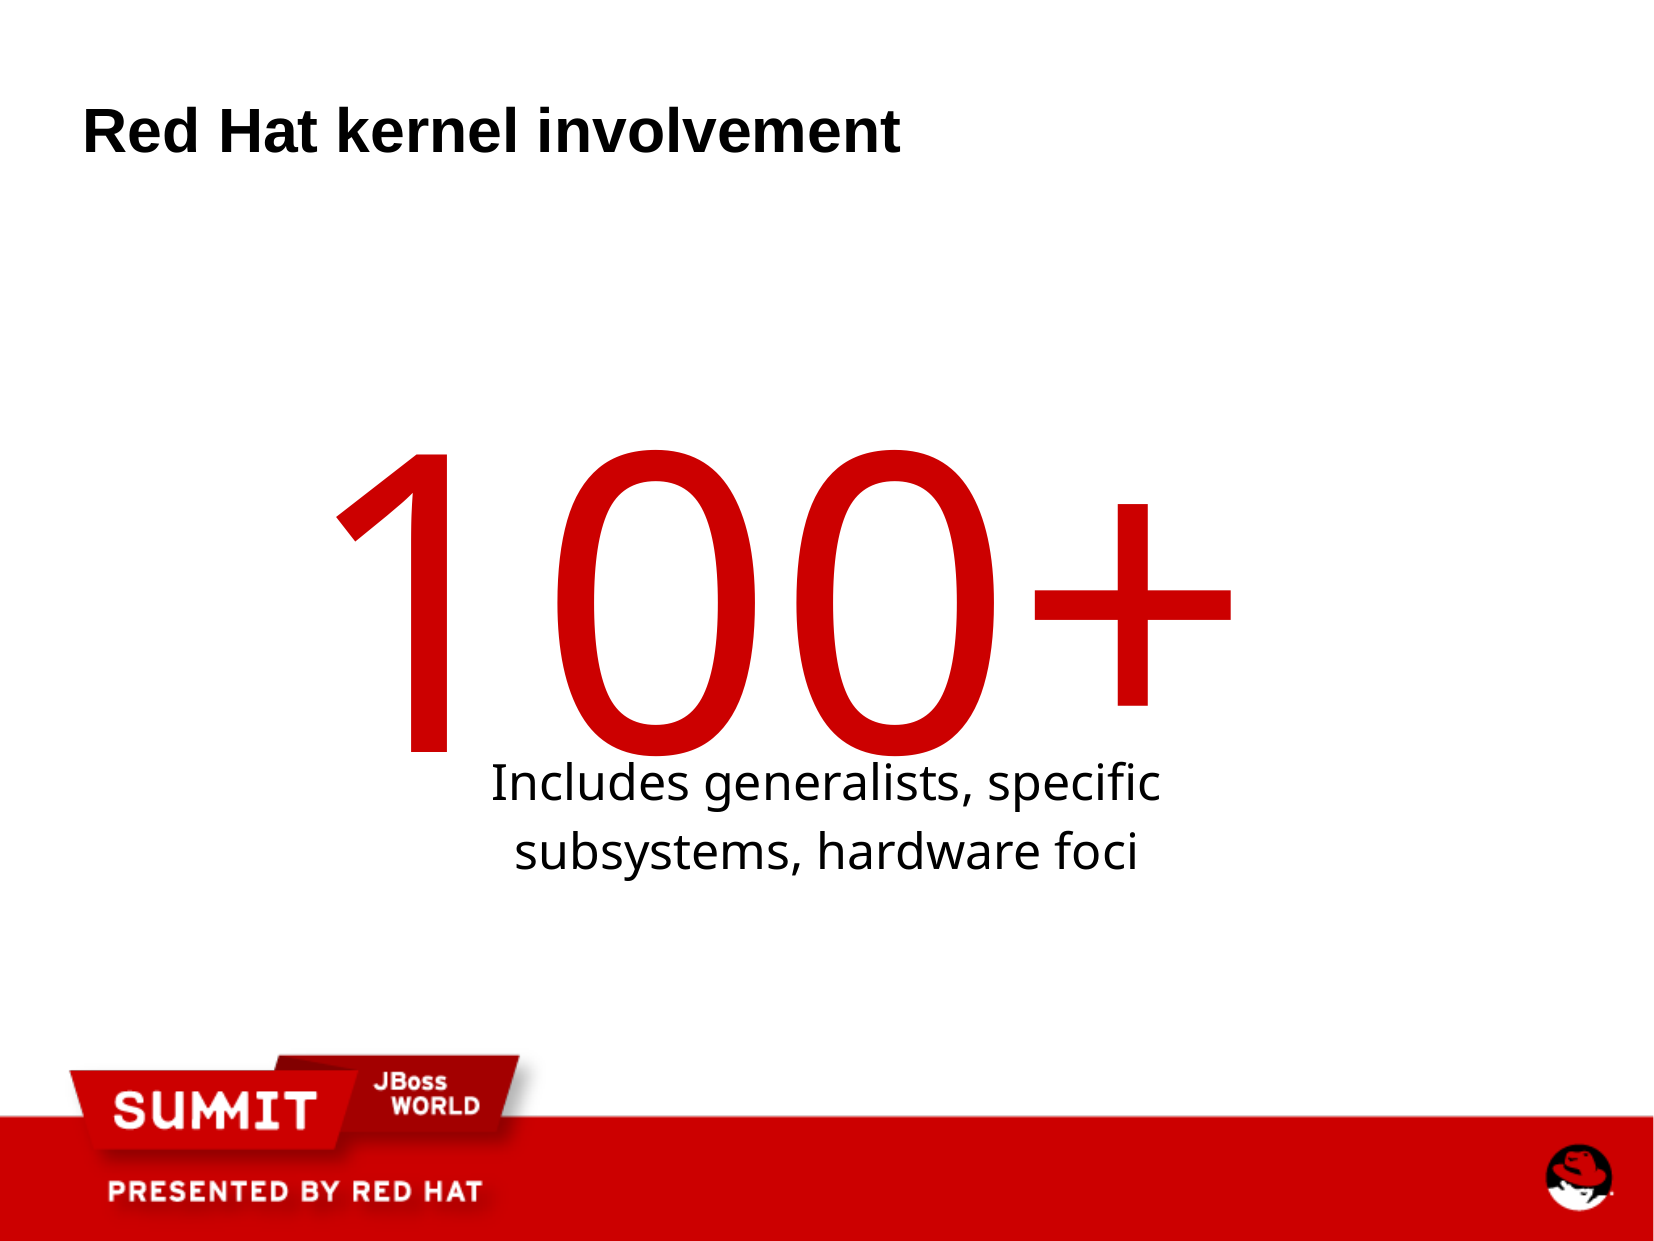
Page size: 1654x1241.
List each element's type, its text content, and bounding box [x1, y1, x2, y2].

title Red Hat kernel involvement [82, 37, 1571, 226]
text_box Includes generalists, specific subsystems, hardware foci [226, 739, 1427, 866]
text_box 100+ [284, 300, 1370, 739]
picture [0, 1043, 1654, 1241]
